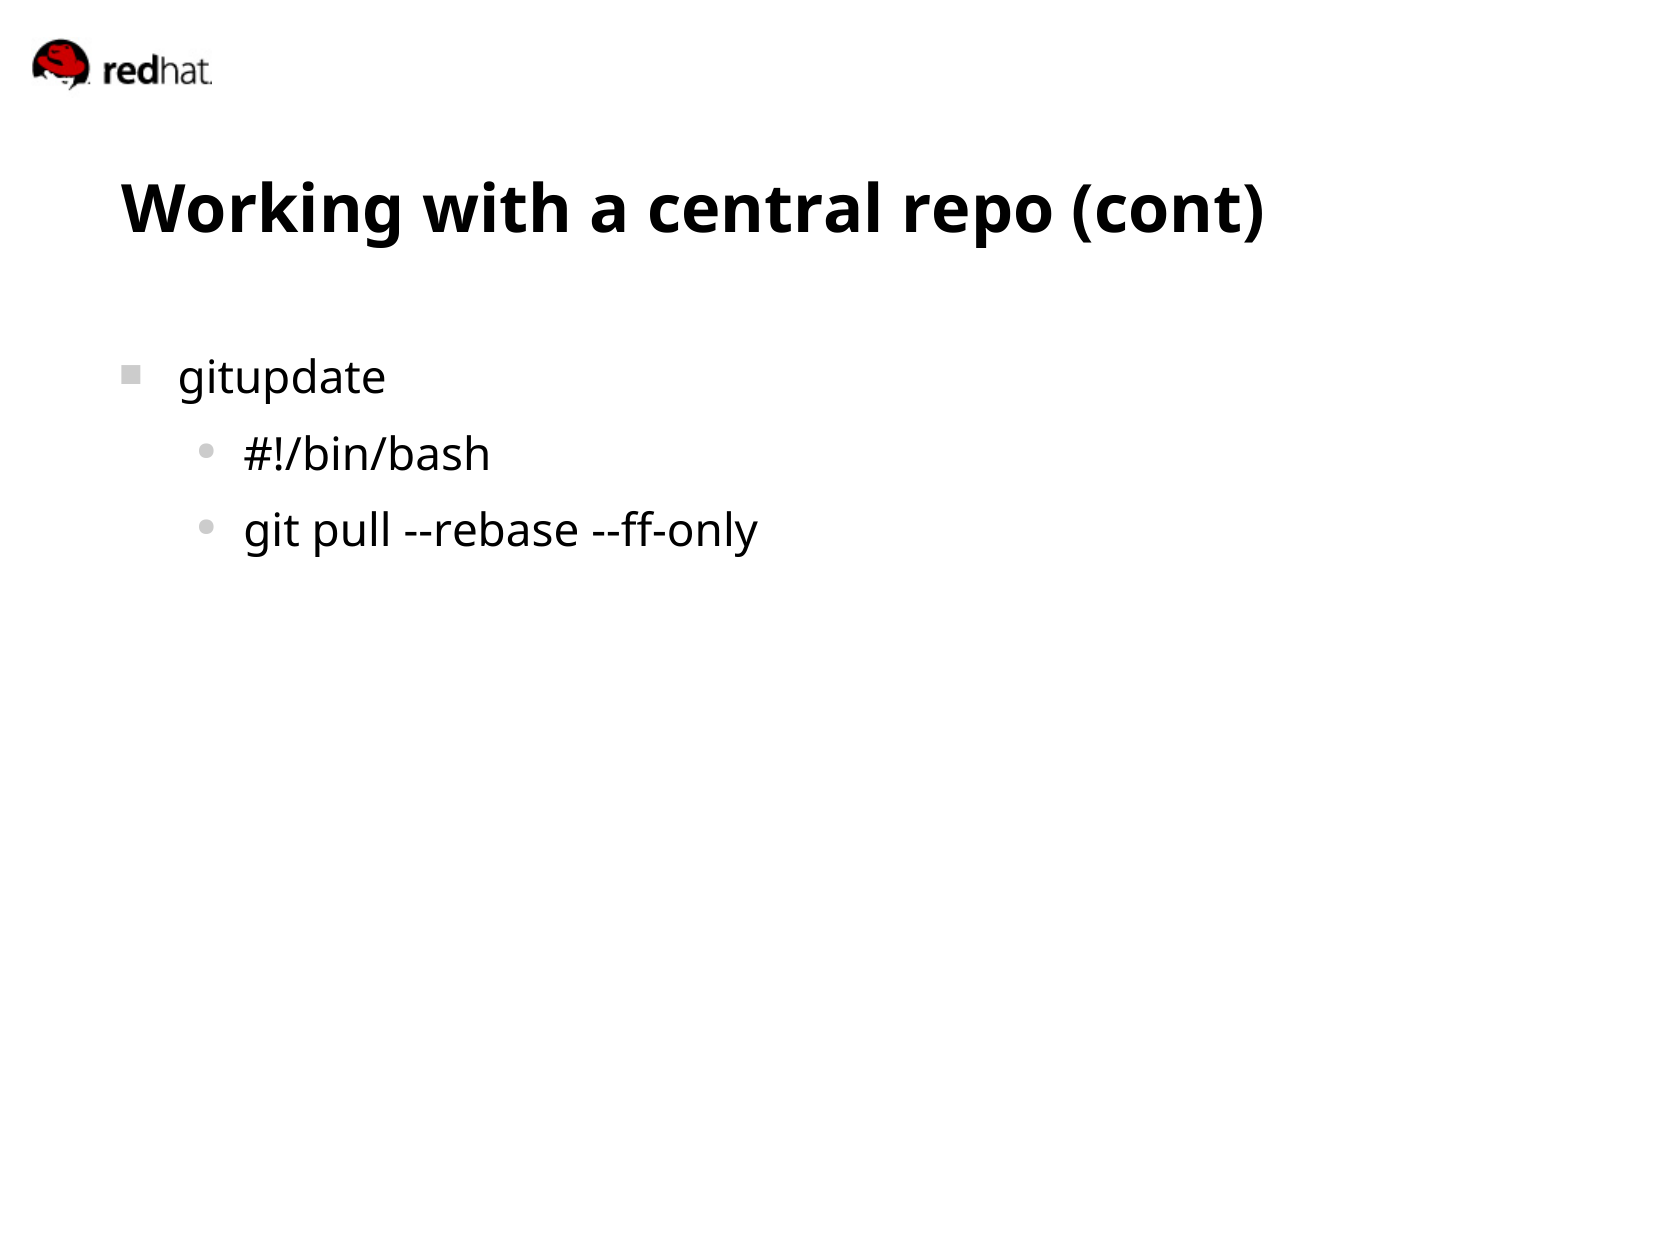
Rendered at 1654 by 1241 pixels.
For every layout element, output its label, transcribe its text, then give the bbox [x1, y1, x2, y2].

title Working with a central repo (cont) [121, 102, 1534, 310]
picture [31, 37, 212, 98]
list gitupdate #!/bin/bash git pull --rebase --ff-only [121, 344, 1534, 1127]
